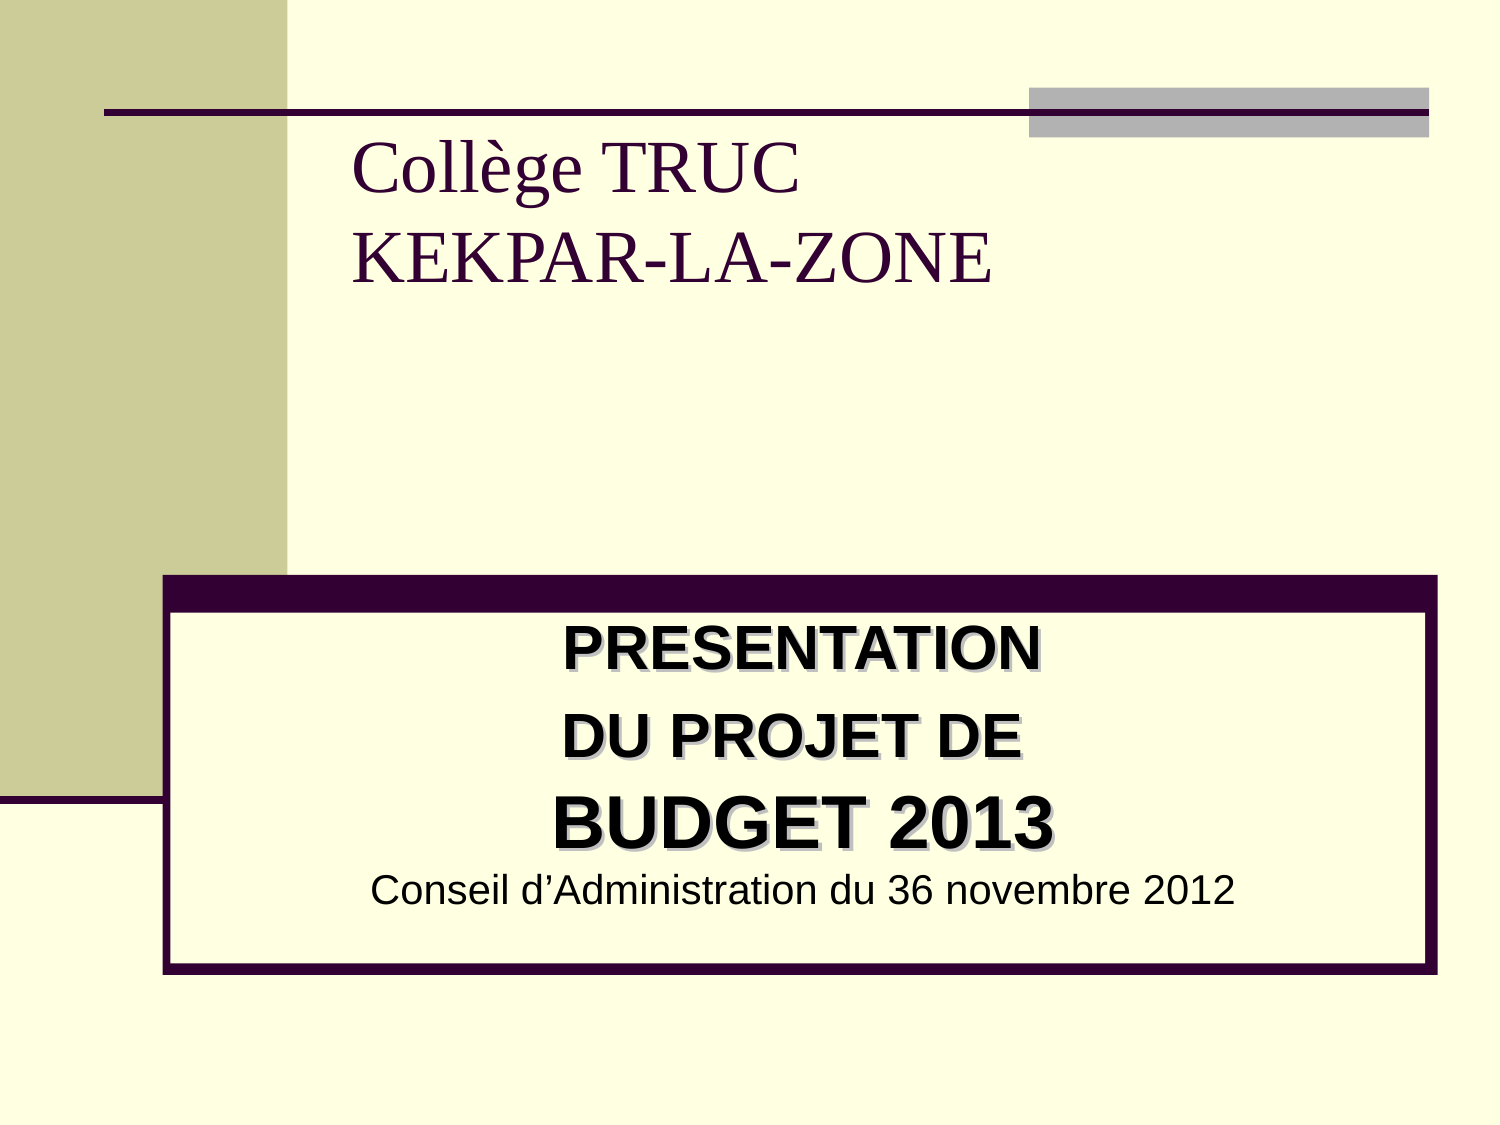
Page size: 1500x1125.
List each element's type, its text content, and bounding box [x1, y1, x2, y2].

subtitle PRESENTATION DU PROJET DE BUDGET 2013 Conseil d’Administration du 36 novembre 2012 [277, 538, 1329, 996]
title Collège TRUC KEKPAR-LA-ZONE [336, 109, 1500, 306]
